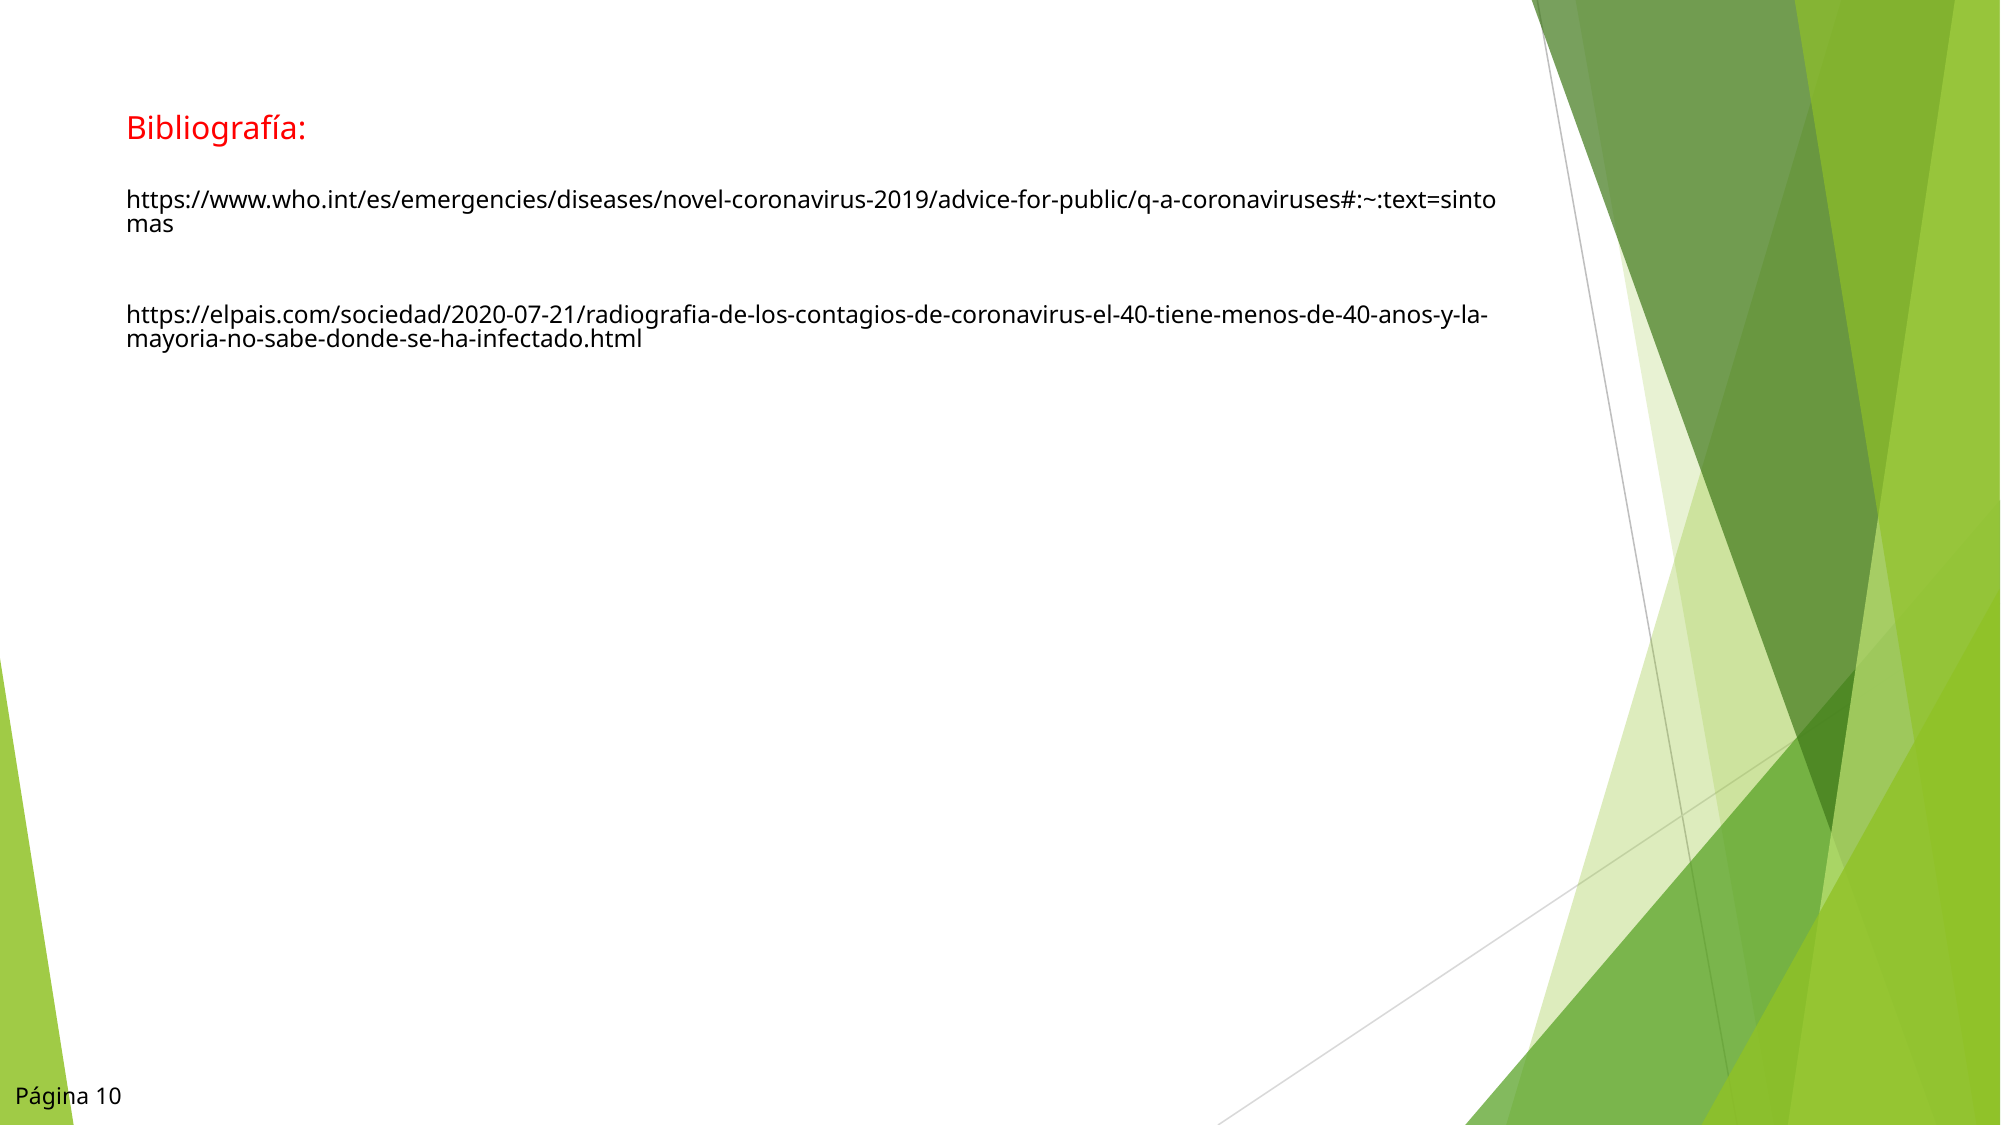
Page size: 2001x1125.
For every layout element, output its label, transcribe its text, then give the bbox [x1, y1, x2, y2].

title Bibliografía: https://www.who.int/es/emergencies/diseases/novel-coronavirus-2019/advice-for-public/q-a-coronaviruses#:~:text=sintomas https://elpais.com/sociedad/2020-07-21/radiografia-de-los-contagios-de-coronavirus-el-40-tiene-menos-de-40-anos-y-la-mayoria-no-sabe-donde-se-ha-infectado.html [111, 99, 1522, 317]
text_box Página 10 [0, 1065, 1034, 1125]
